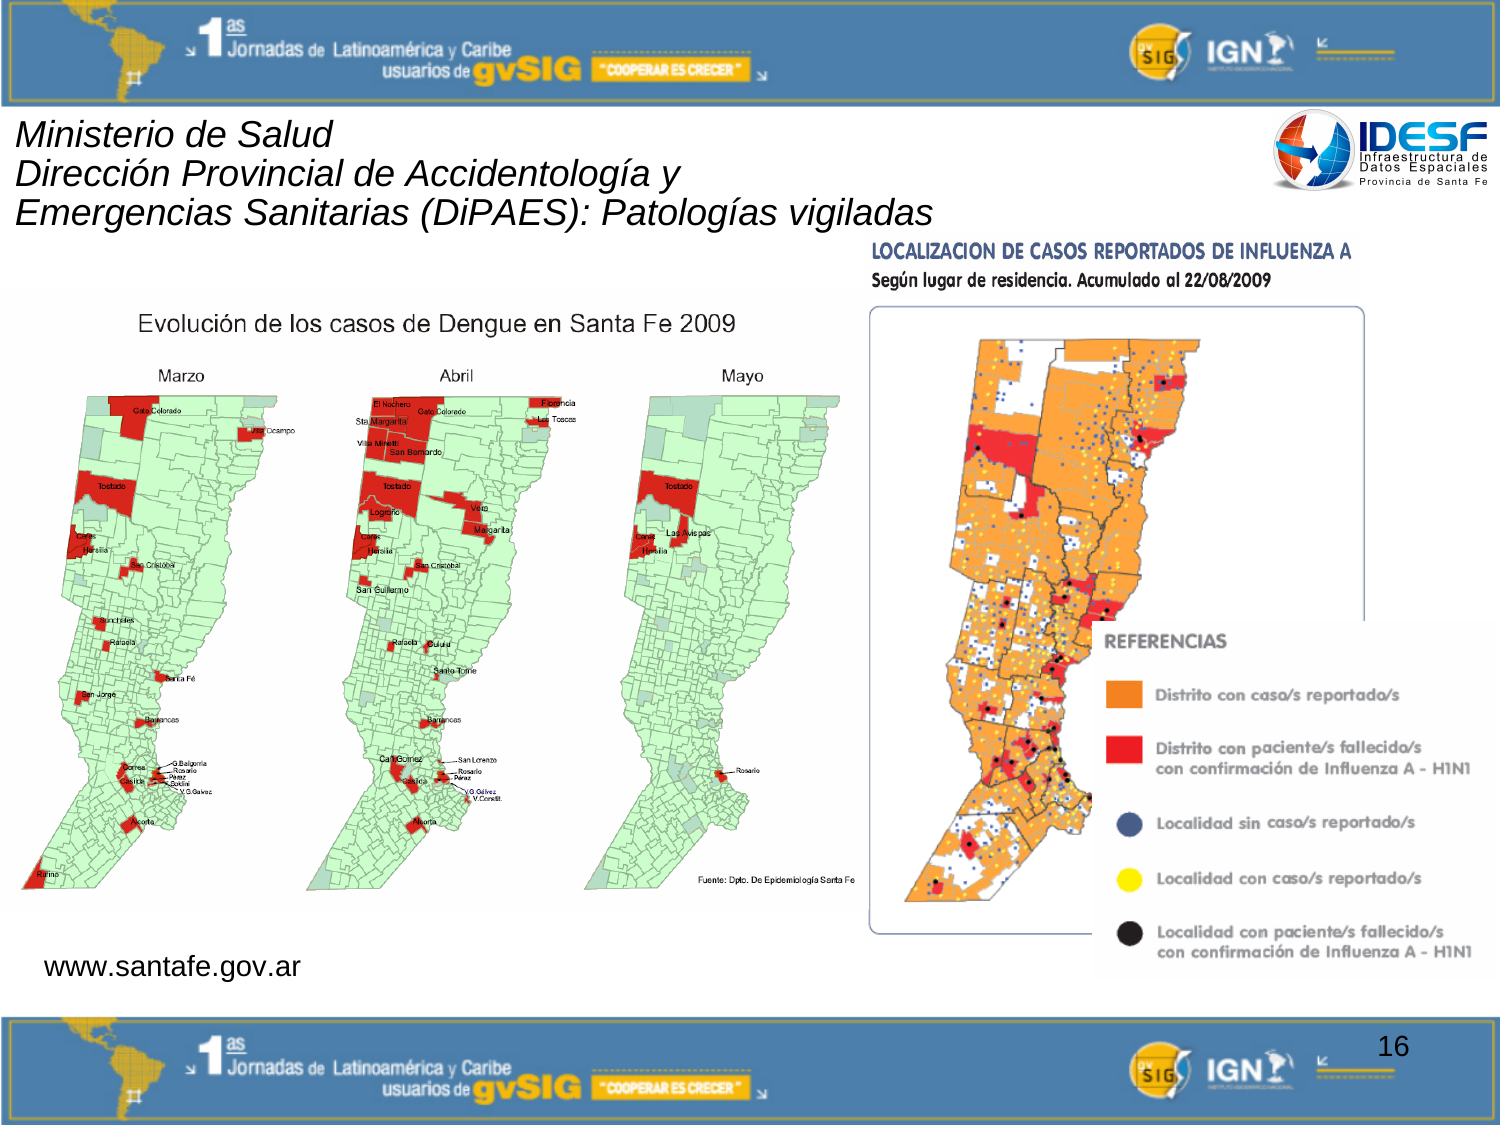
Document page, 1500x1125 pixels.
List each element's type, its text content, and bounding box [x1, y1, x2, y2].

picture [0, 0, 1500, 1125]
text_box Ministerio de Salud Dirección Provincial de Accidentología y Emergencias Sanitarias (DiPAES): Patologías vigiladas [0, 108, 1294, 253]
text_box www.santafe.gov.ar [29, 944, 355, 994]
